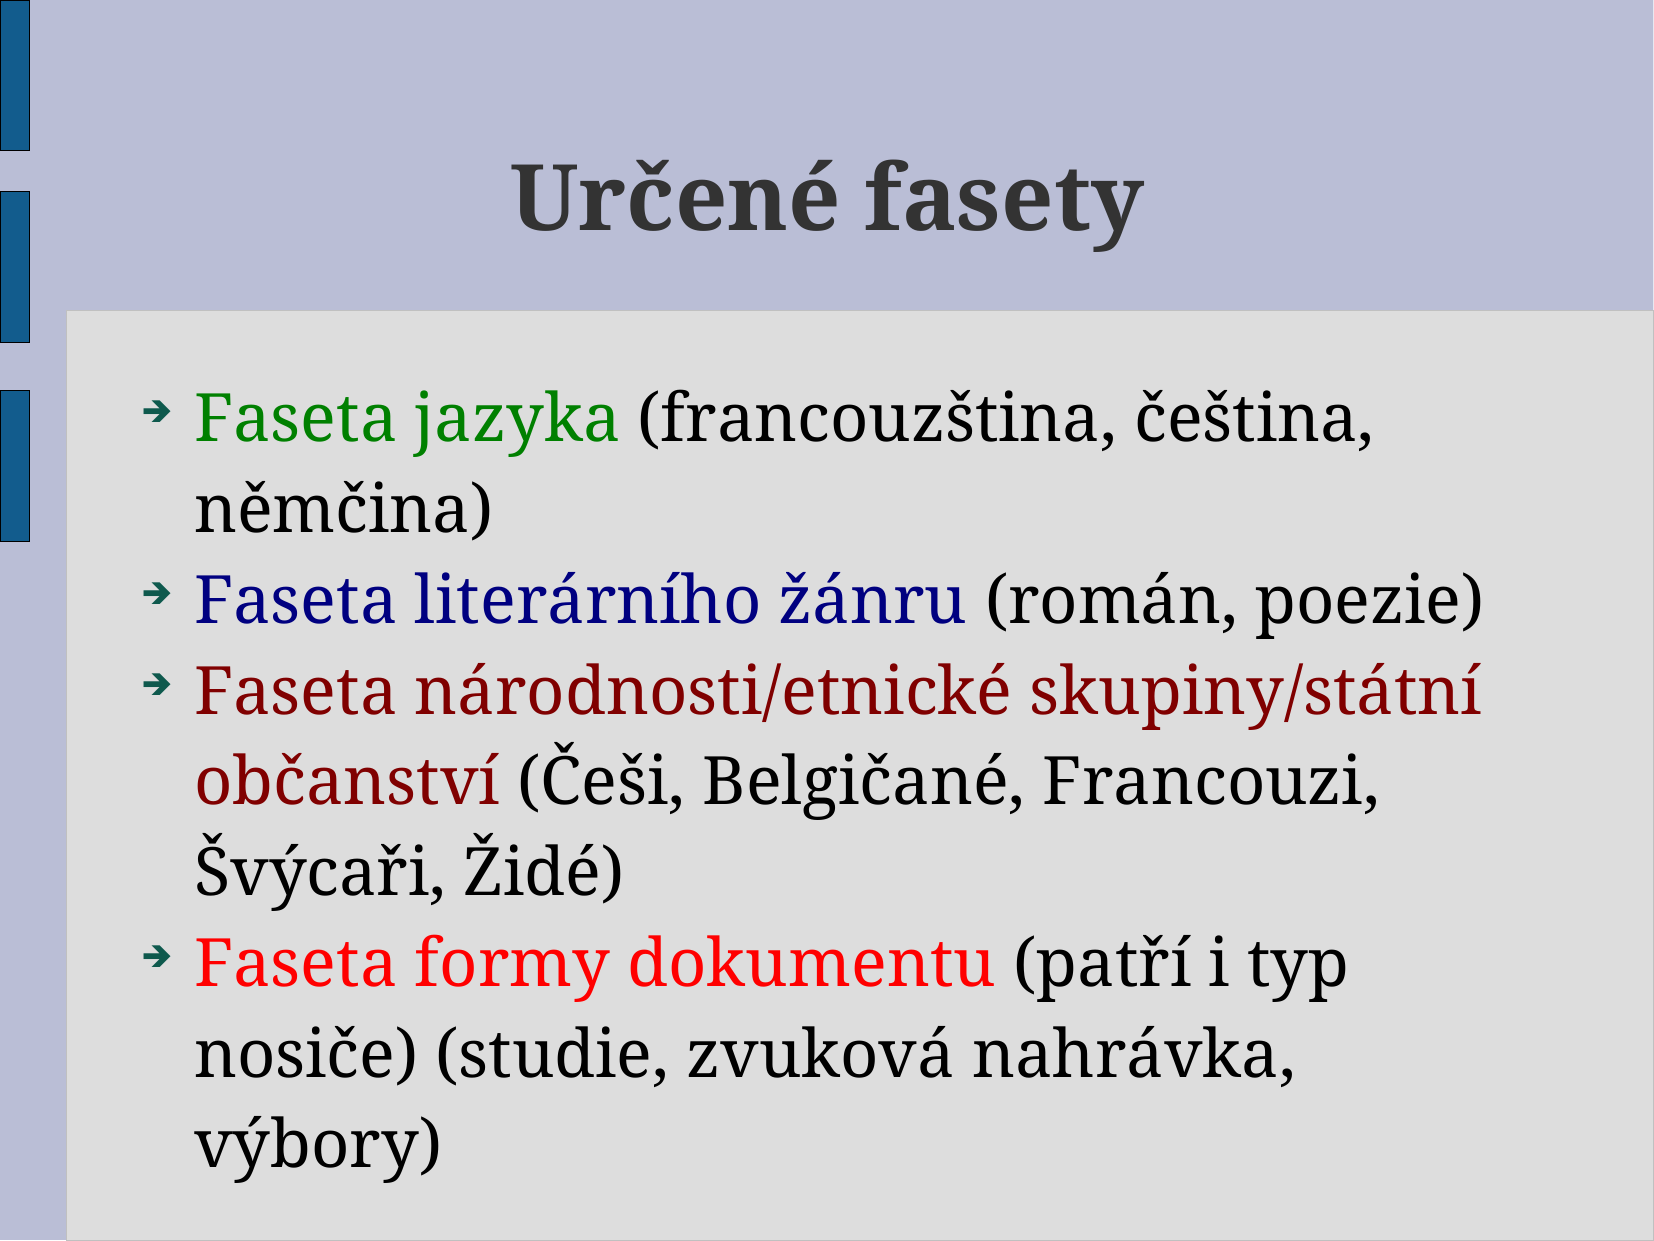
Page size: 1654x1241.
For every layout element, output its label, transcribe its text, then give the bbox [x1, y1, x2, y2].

title Určené fasety [121, 98, 1534, 291]
list Faseta jazyka (francouzština, čeština, němčina) Faseta literárního žánru (román, poezie) Faseta národnosti/etnické skupiny/státní občanství (Češi, Belgičané, Francouzi, Švýcaři, Židé) Faseta formy dokumentu (patří i typ nosiče) (studie, zvuková nahrávka, výbory) [123, 370, 1536, 1241]
